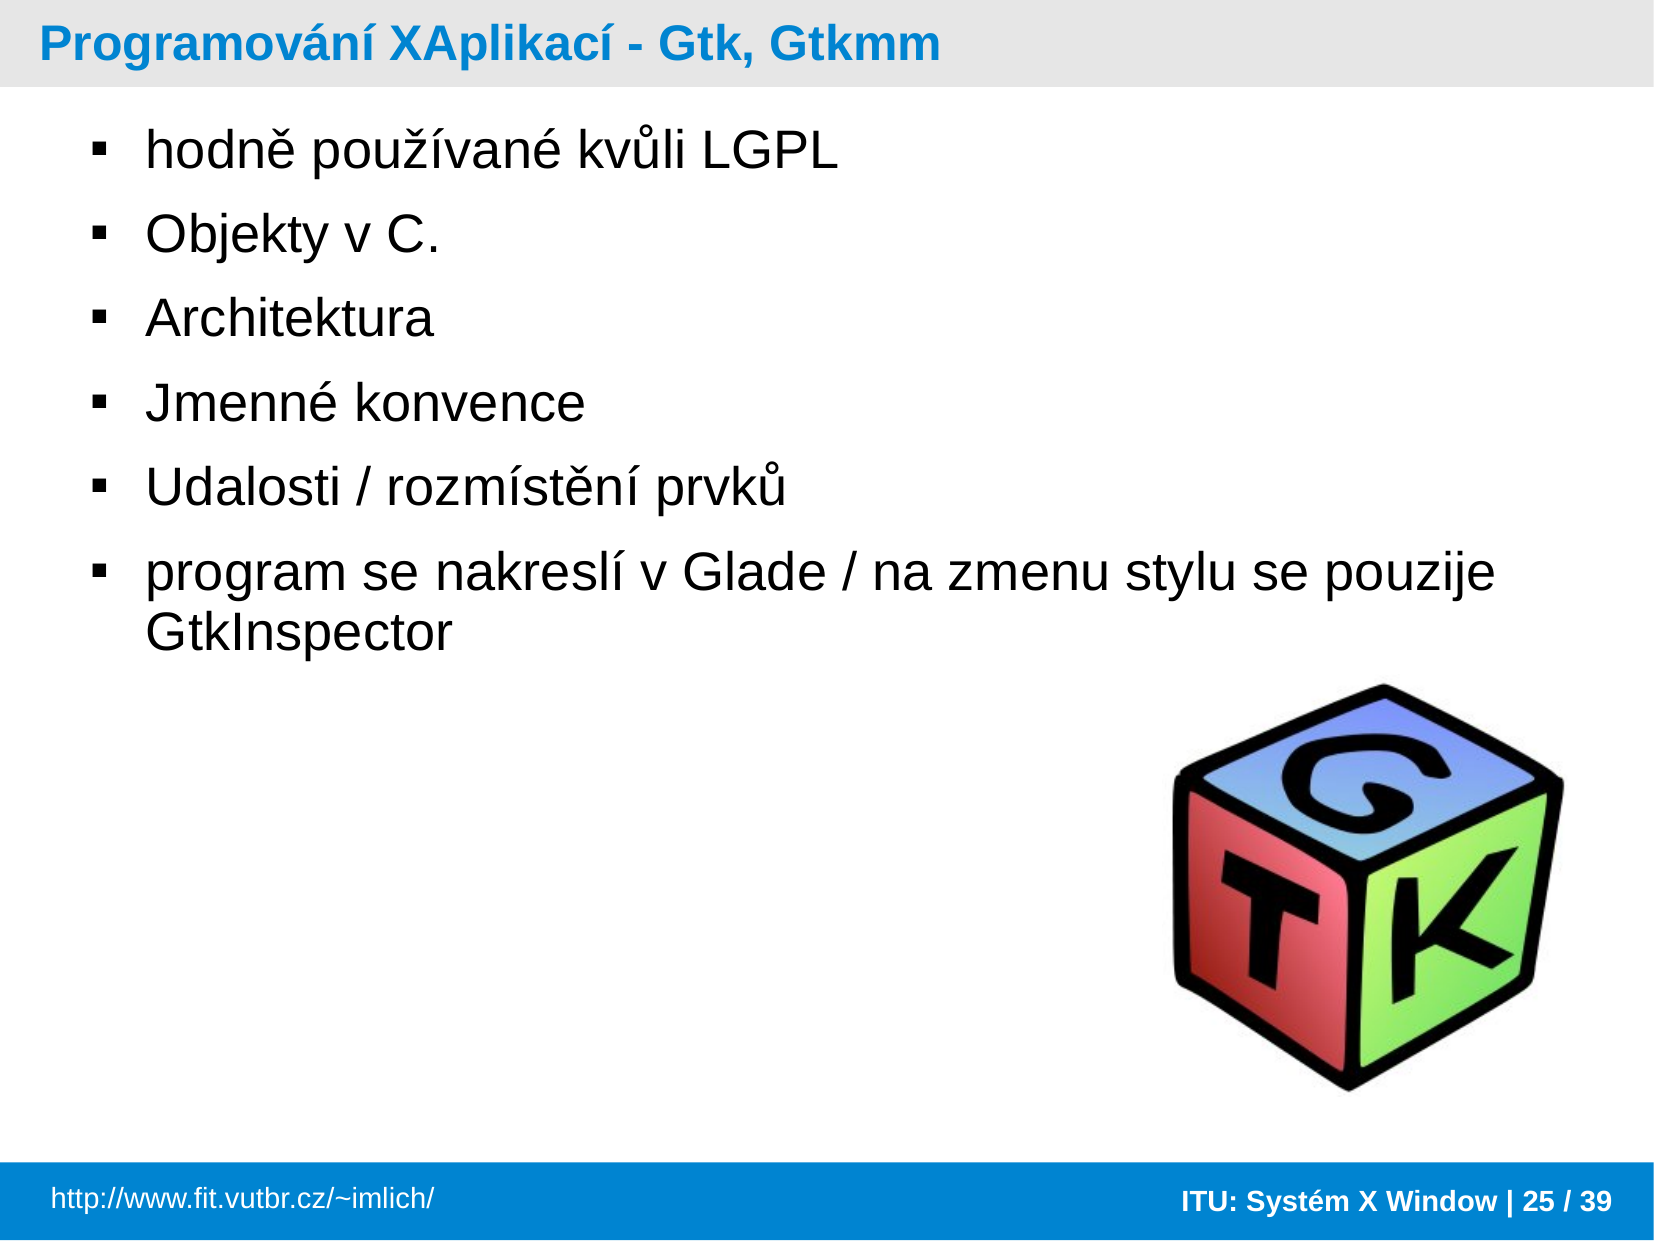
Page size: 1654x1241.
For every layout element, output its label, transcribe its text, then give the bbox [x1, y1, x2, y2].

title Programování XAplikací - Gtk, Gtkmm [39, 0, 1615, 148]
picture [1162, 674, 1569, 1097]
list hodně používané kvůli LGPL Objekty v C. Architektura Jmenné konvence Udalosti / rozmístění prvků program se nakreslí v Glade / na zmenu stylu se pouzije GtkInspector [75, 119, 1564, 1111]
